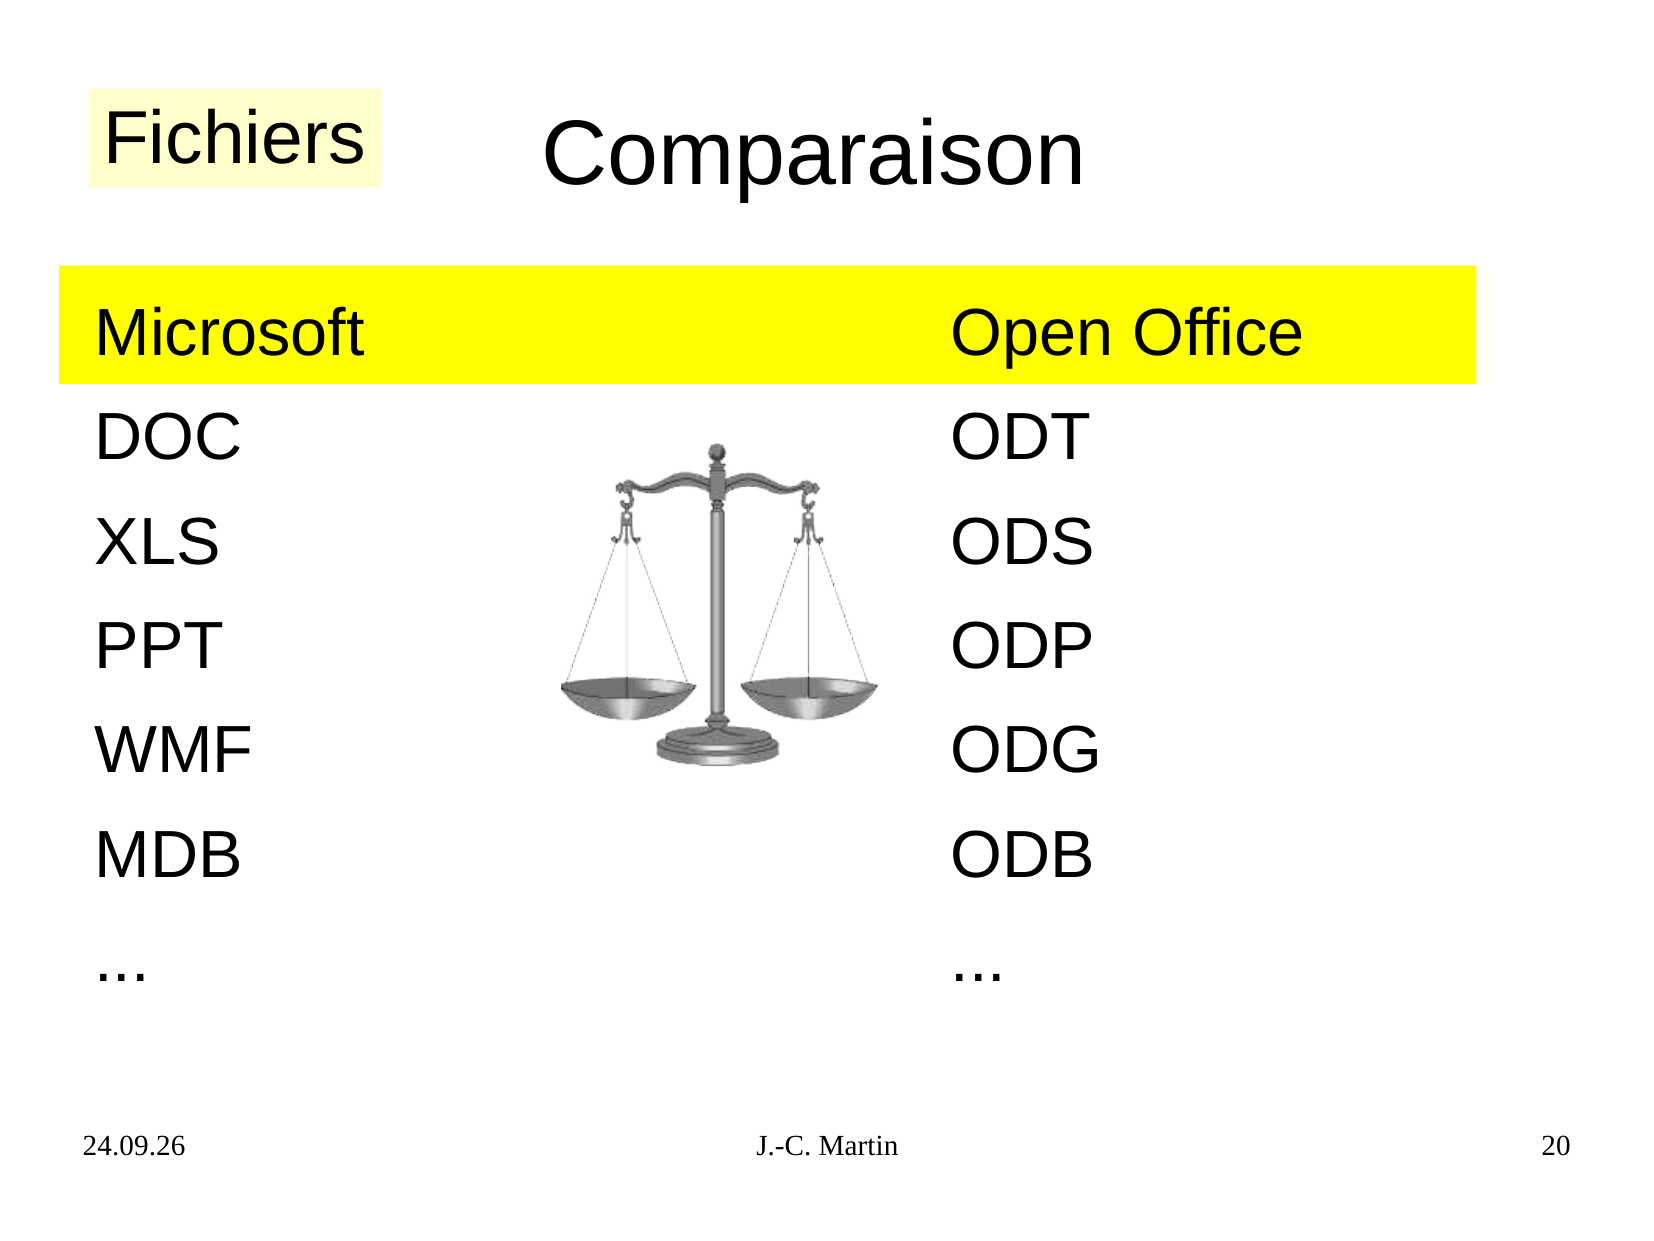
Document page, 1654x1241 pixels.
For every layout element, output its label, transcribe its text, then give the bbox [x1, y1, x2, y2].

text_box [59, 265, 1477, 384]
list Microsoft DOC XLS PPT WMF MDB ... [76, 295, 680, 1063]
picture [561, 442, 880, 768]
text_box Fichiers [88, 88, 381, 188]
title Comparaison [82, 49, 1571, 257]
list Open Office ODT ODS ODP ODG ODB ... [933, 295, 1536, 1063]
